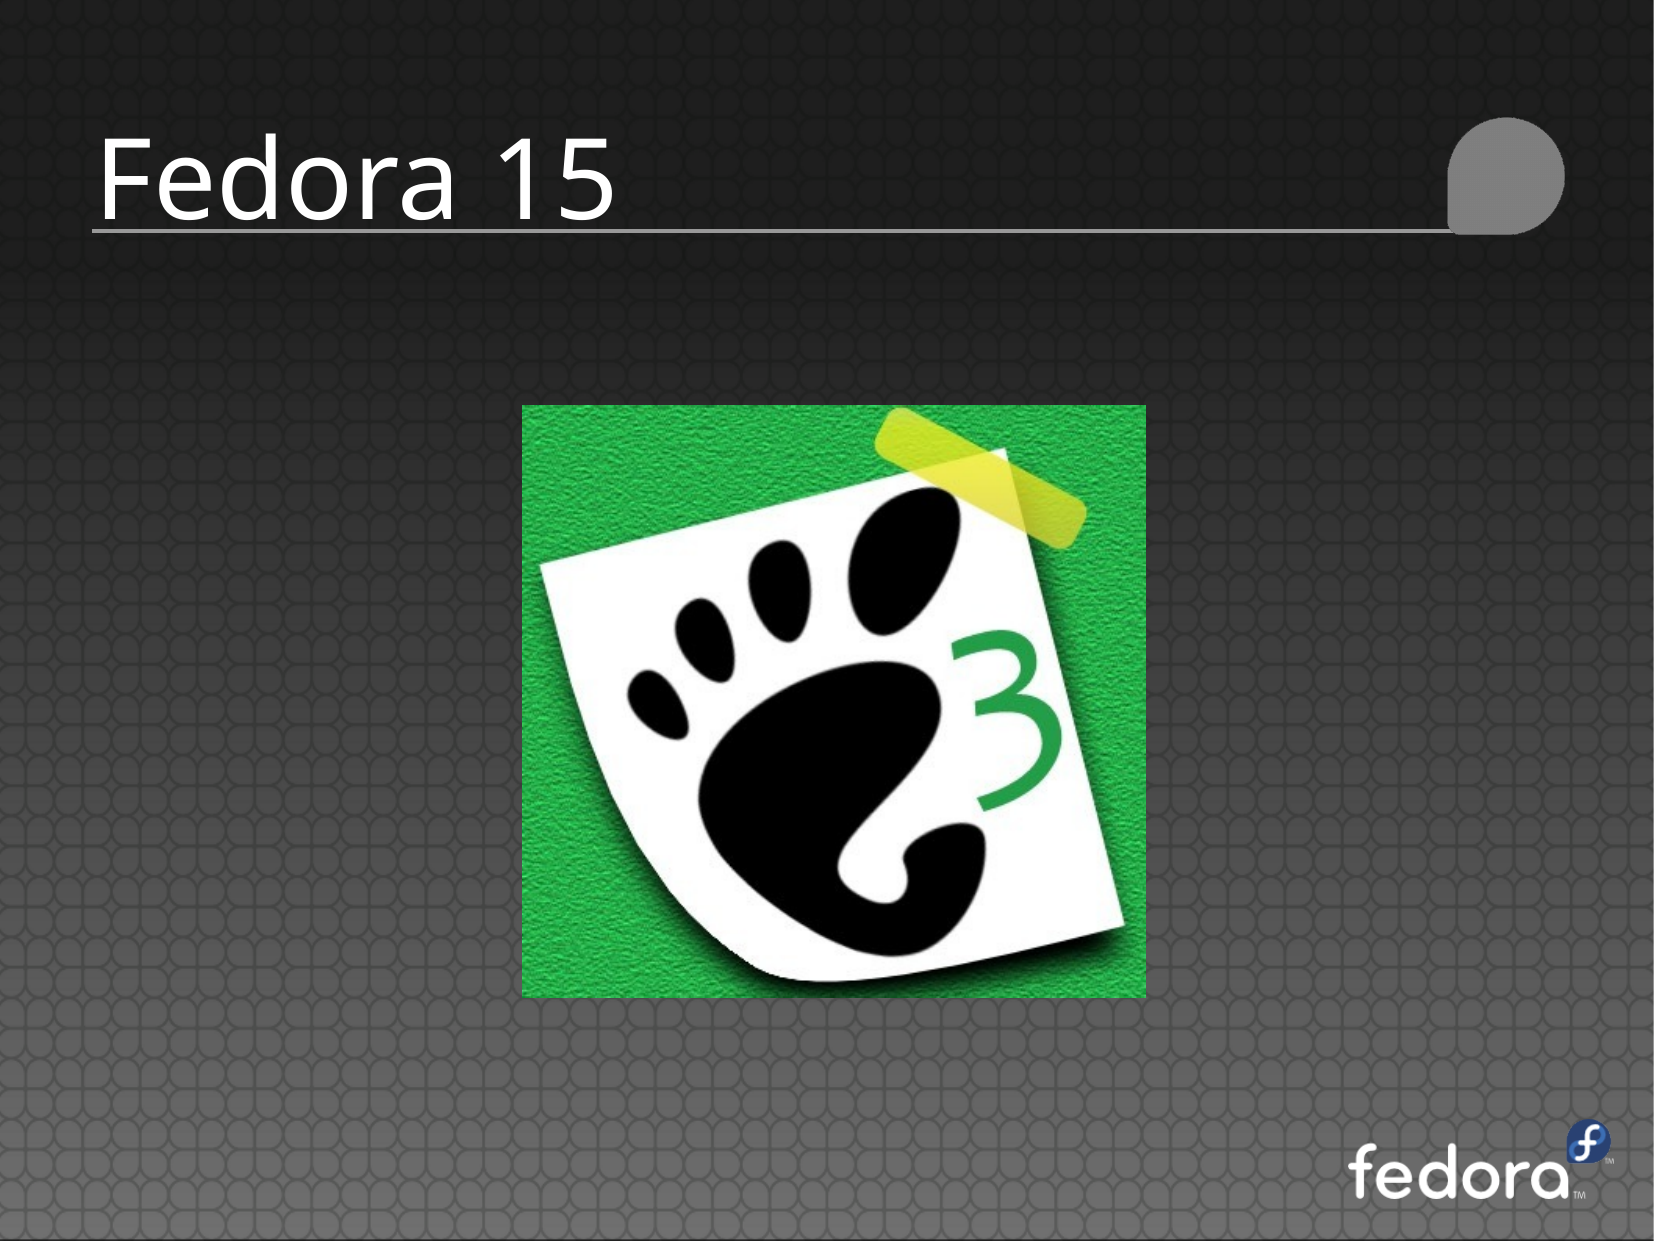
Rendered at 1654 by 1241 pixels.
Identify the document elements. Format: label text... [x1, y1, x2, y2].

title Fedora 15 [94, 100, 1426, 251]
picture [0, 0, 1654, 1241]
